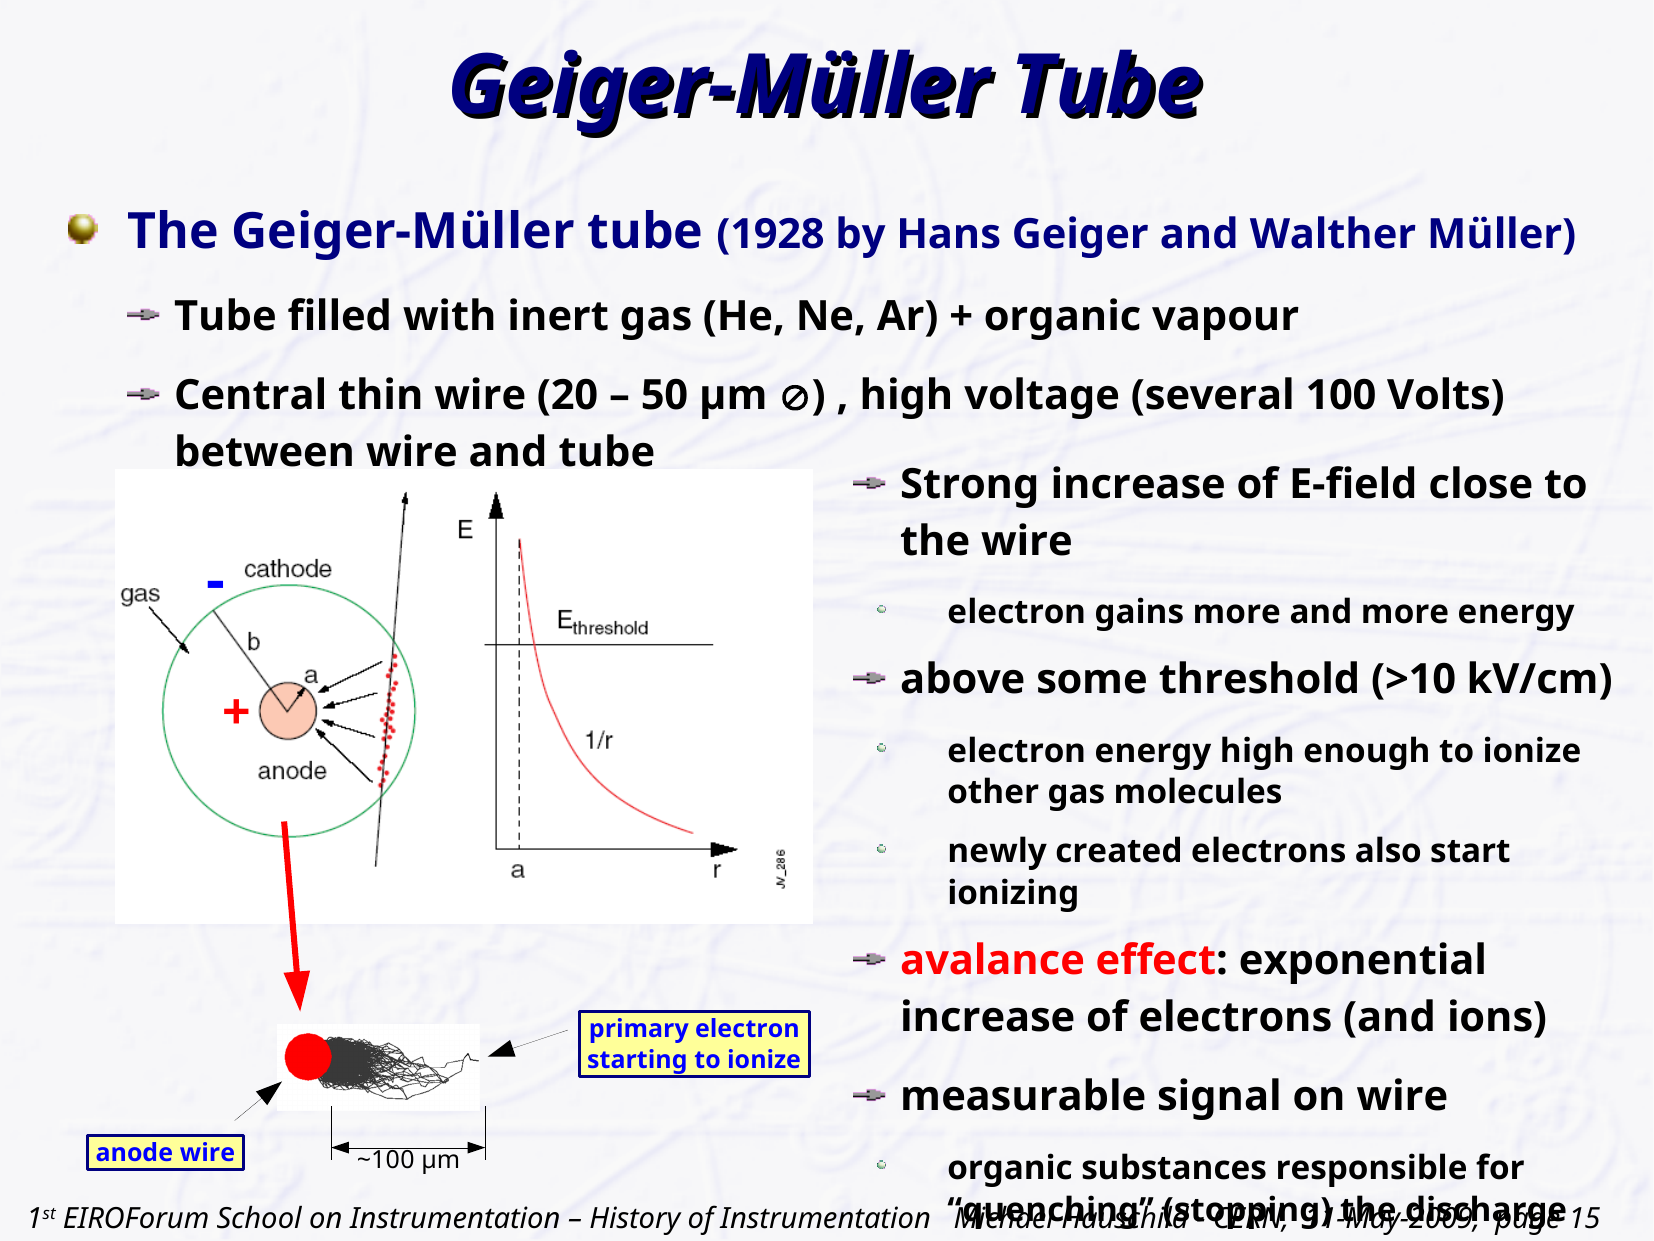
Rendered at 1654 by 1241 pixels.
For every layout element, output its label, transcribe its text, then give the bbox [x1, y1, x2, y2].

text_box anode wire [87, 1135, 236, 1168]
text_box + [222, 679, 263, 740]
list The Geiger-Müller tube (1928 by Hans Geiger and Walther Müller) Tube filled with inert gas (He, Ne, Ar) + organic vapour Central thin wire (20 – 50 µm ) , high voltage (several 100 Volts) between wire and tube [45, 195, 1621, 1171]
title Geiger-Müller Tube [75, 7, 1576, 158]
picture [0, 0, 1654, 1241]
text_box primary electron starting to ionize [579, 1011, 797, 1071]
text_box - [206, 542, 244, 613]
list Strong increase of E-field close to the wire electron gains more and more energy above some threshold (>10 kV/cm) electron energy high enough to ionize other gas molecules newly created electrons also start ionizing avalance effect: exponential increase of electrons (and ions) measurable signal on wire organic substances responsible for “quenching” (stopping) the discharge [770, 454, 1621, 1160]
